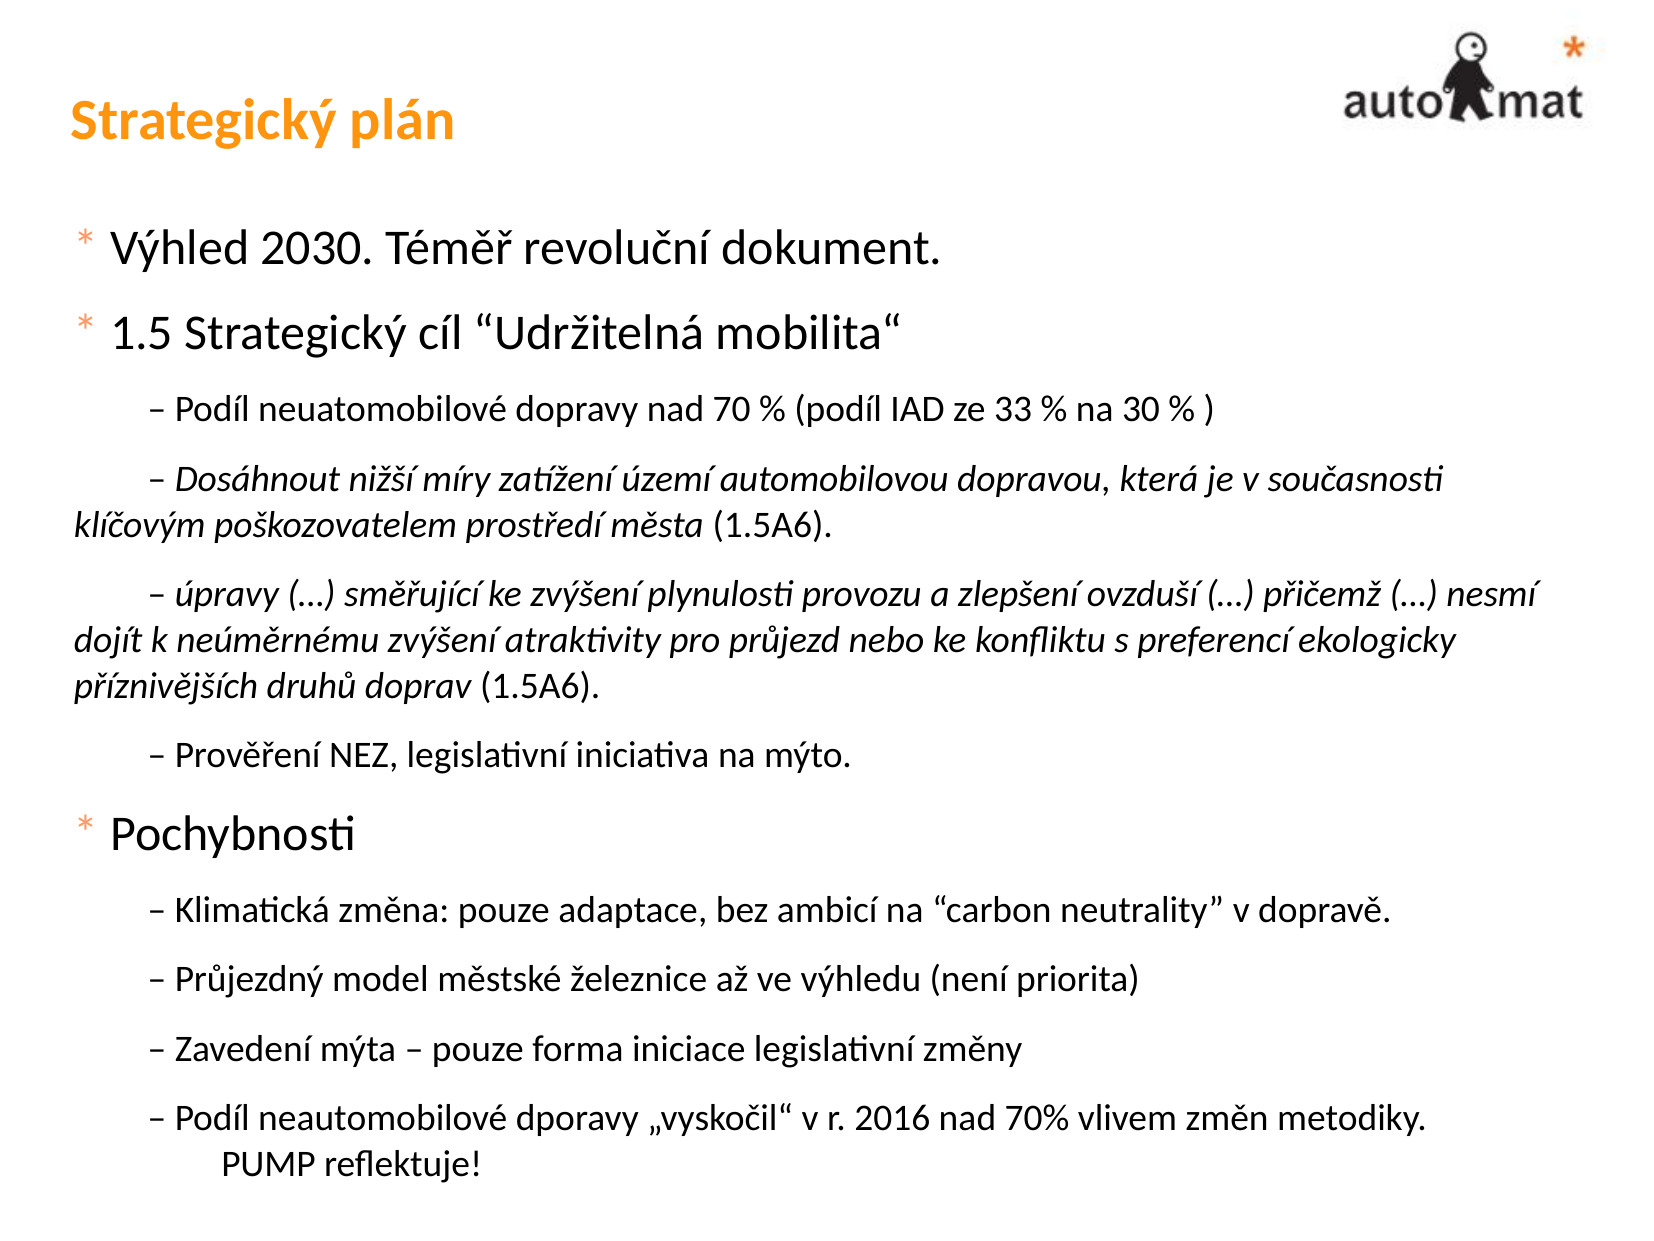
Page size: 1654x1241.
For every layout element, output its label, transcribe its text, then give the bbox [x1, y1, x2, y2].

text_box * Výhled 2030. Téměř revoluční dokument. * 1.5 Strategický cíl “Udržitelná mobilita“ – Podíl neuatomobilové dopravy nad 70 % (podíl IAD ze 33 % na 30 % ) – Dosáhnout nižší míry zatížení území automobilovou dopravou, která je v současnosti klíčovým poškozovatelem prostředí města (1.5A6). – úpravy (…) směřující ke zvýšení plynulosti provozu a zlepšení ovzduší (…) přičemž (…) nesmí dojít k neúměrnému zvýšení atraktivity pro průjezd nebo ke konfliktu s preferencí ekologicky příznivějších druhů doprav (1.5A6). – Prověření NEZ, legislativní iniciativa na mýto. * Pochybnosti – Klimatická změna: pouze adaptace, bez ambicí na “carbon neutrality” v dopravě. – Průjezdný model městské železnice až ve výhledu (není priorita) – Zavedení mýta – pouze forma iniciace legislativní změny – Podíl neautomobilové dporavy „vyskočil“ v r. 2016 nad 70% vlivem změn metodiky. PUMP reflektuje! [59, 206, 1571, 1181]
picture [1300, 0, 1636, 151]
text_box Strategický plán [70, 82, 1536, 206]
